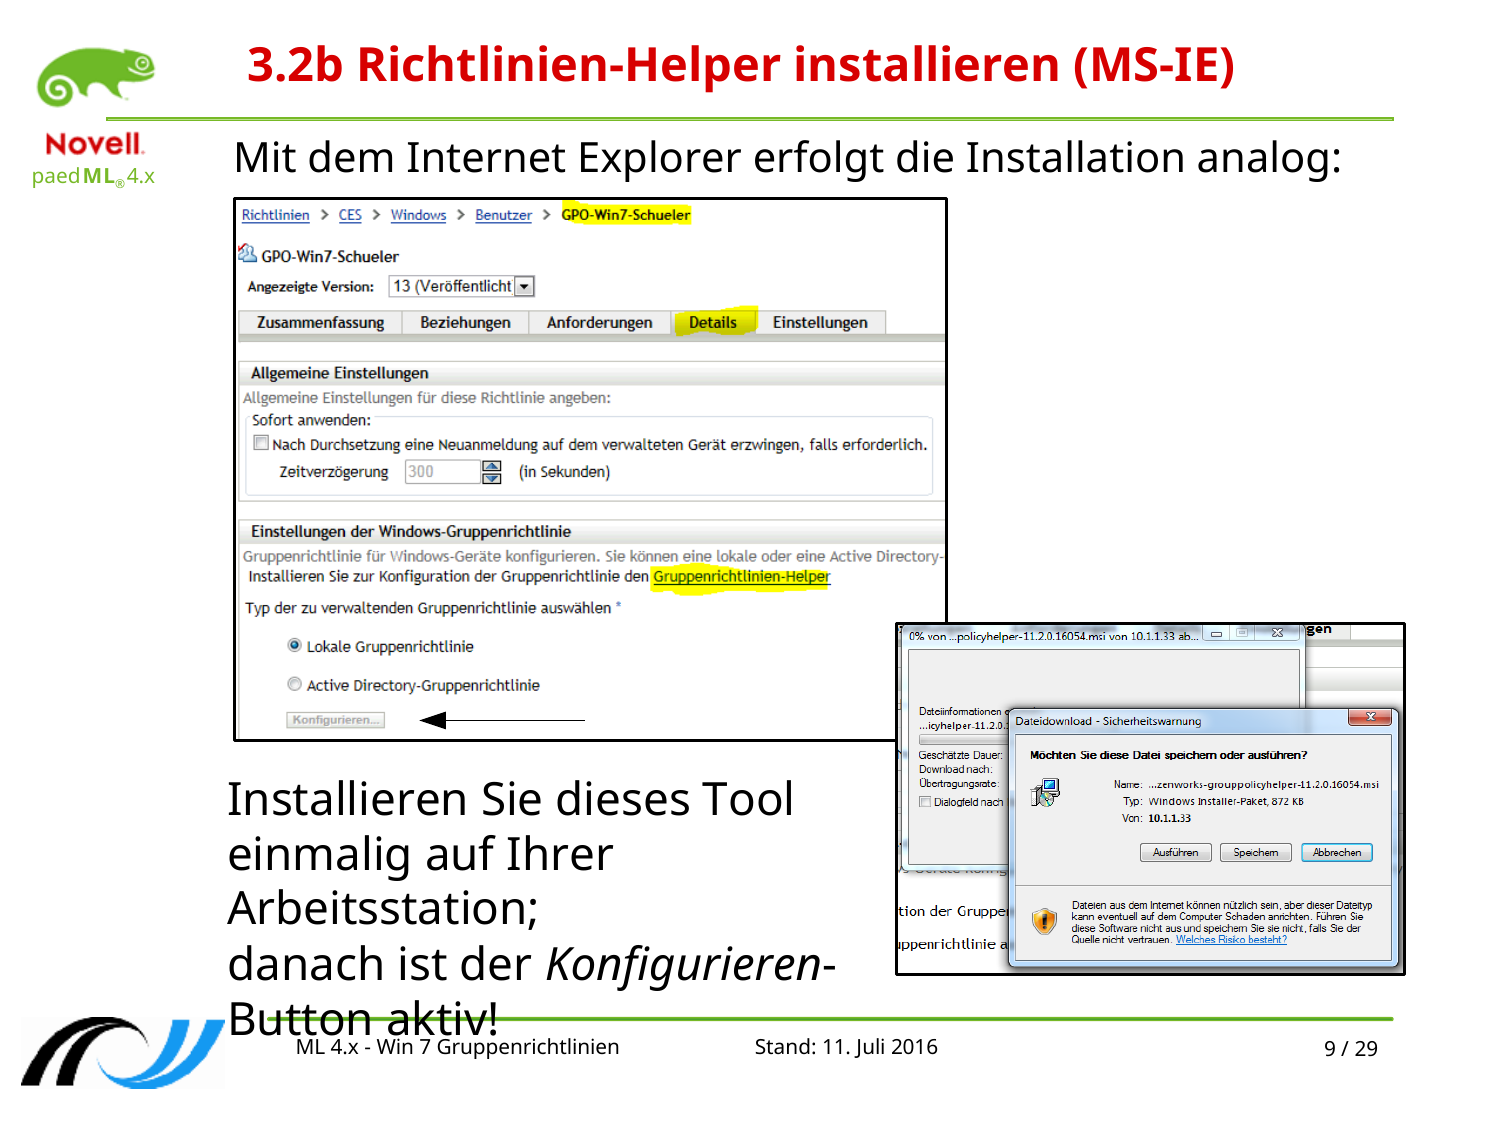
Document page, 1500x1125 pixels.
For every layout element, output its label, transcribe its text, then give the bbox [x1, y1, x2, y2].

picture [21, 1017, 225, 1089]
title 3.2b Richtlinien-Helper installieren (MS-IE) [232, 12, 1388, 113]
picture [897, 624, 1403, 974]
picture [24, 32, 167, 175]
list Mit dem Internet Explorer erfolgt die Installation analog: [218, 123, 1406, 952]
text_box Installieren Sie dieses Tool einmalig auf Ihrer Arbeitsstation; danach ist der Konfigurieren- Button aktiv! [212, 761, 919, 1069]
